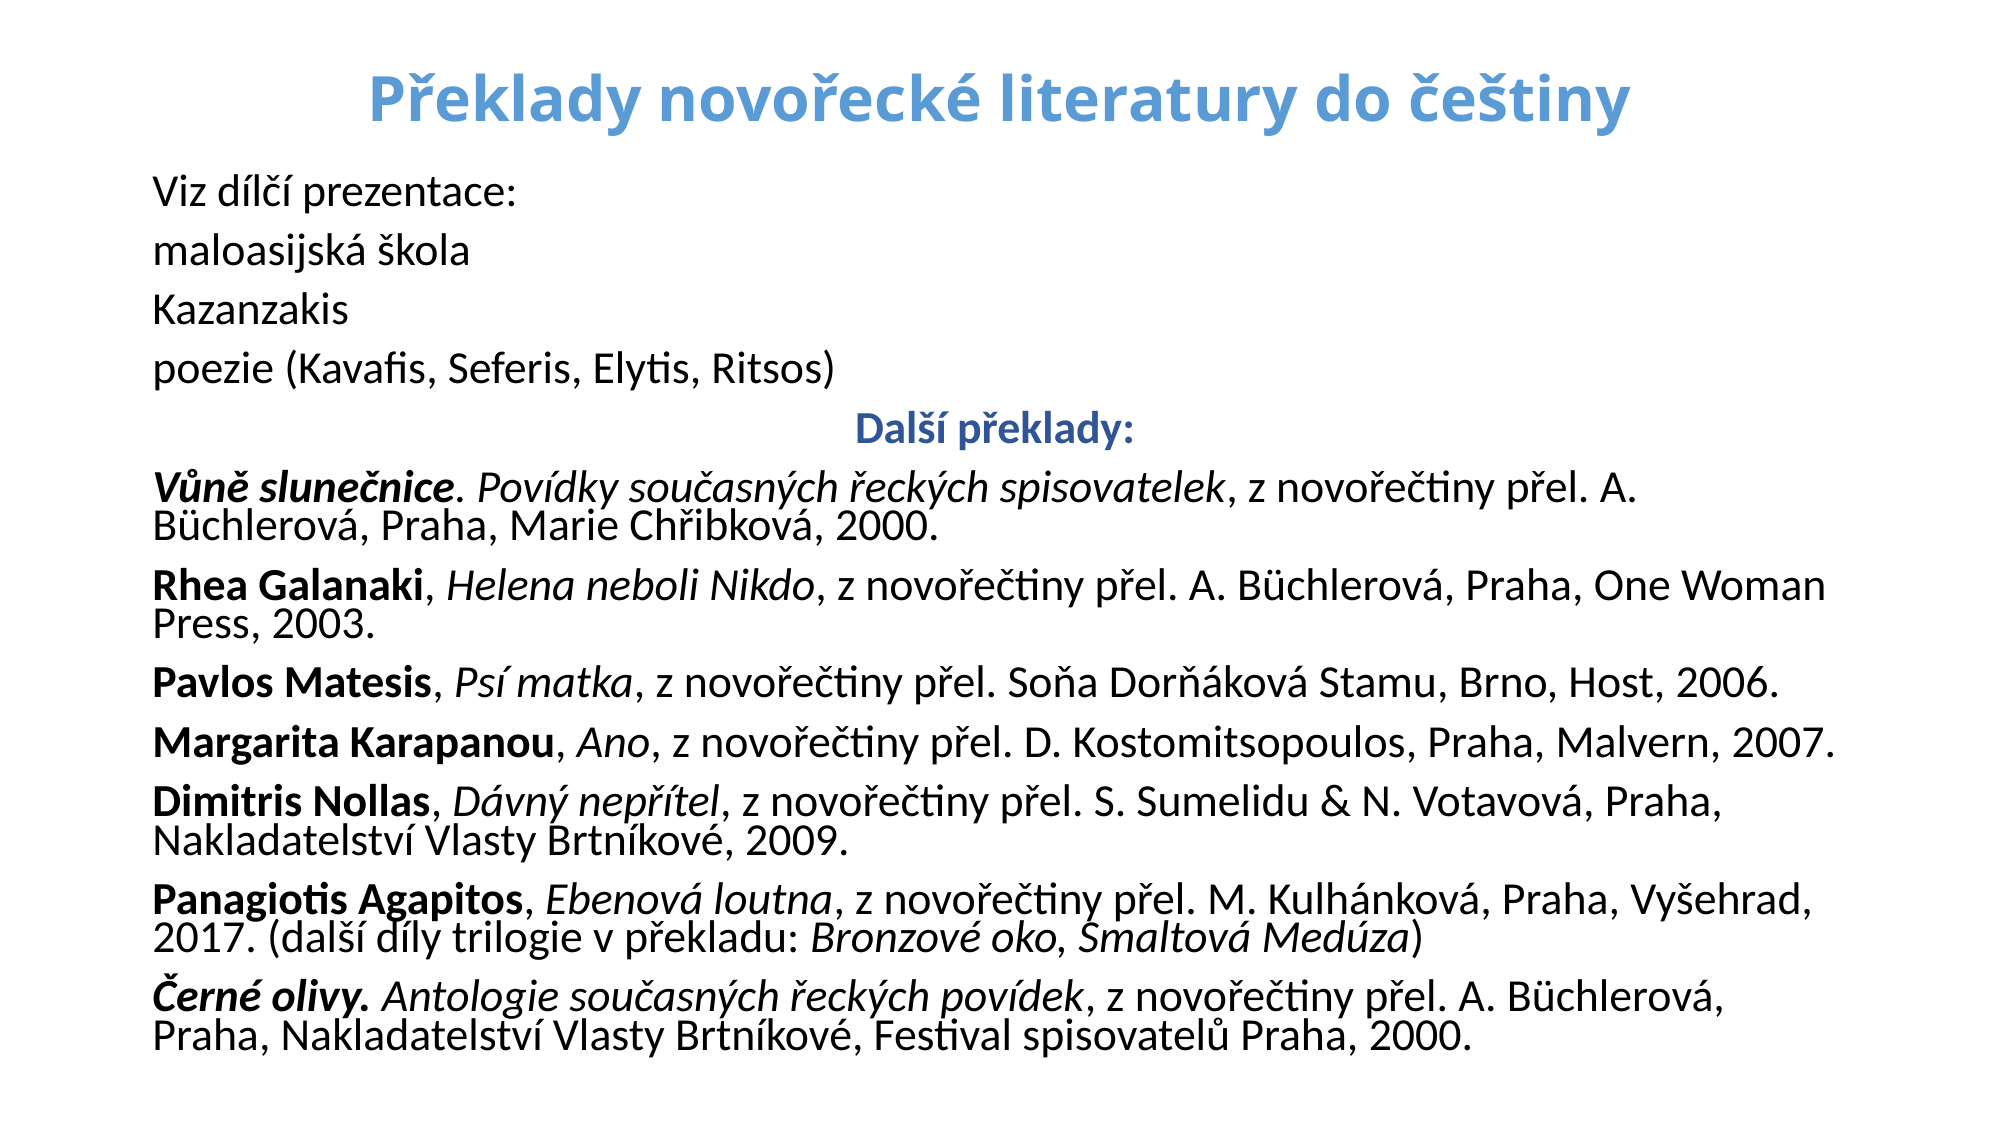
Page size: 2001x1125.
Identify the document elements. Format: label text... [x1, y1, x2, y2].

title Překlady novořecké literatury do češtiny [137, 59, 1863, 143]
list Viz dílčí prezentace: maloasijská škola Kazanzakis poezie (Kavafis, Seferis, Elytis, Ritsos) Další překlady: Vůně slunečnice. Povídky současných řeckých spisovatelek, z novořečtiny přel. A. Büchlerová, Praha, Marie Chřibková, 2000. Rhea Galanaki, Helena neboli Nikdo, z novořečtiny přel. A. Büchlerová, Praha, One Woman Press, 2003. Pavlos Matesis, Psí matka, z novořečtiny přel. Soňa Dorňáková Stamu, Brno, Host, 2006. Margarita Karapanou, Ano, z novořečtiny přel. D. Kostomitsopoulos, Praha, Malvern, 2007. Dimitris Nollas, Dávný nepřítel, z novořečtiny přel. S. Sumelidu & N. Votavová, Praha, Nakladatelství Vlasty Brtníkové, 2009. Panagiotis Agapitos, Ebenová loutna, z novořečtiny přel. M. Kulhánková, Praha, Vyšehrad, 2017. (další díly trilogie v překladu: Bronzové oko, Smaltová Medúza) Černé olivy. Antologie současných řeckých povídek, z novořečtiny přel. A. Büchlerová, Praha, Nakladatelství Vlasty Brtníkové, Festival spisovatelů Praha, 2000. [137, 167, 1863, 1094]
